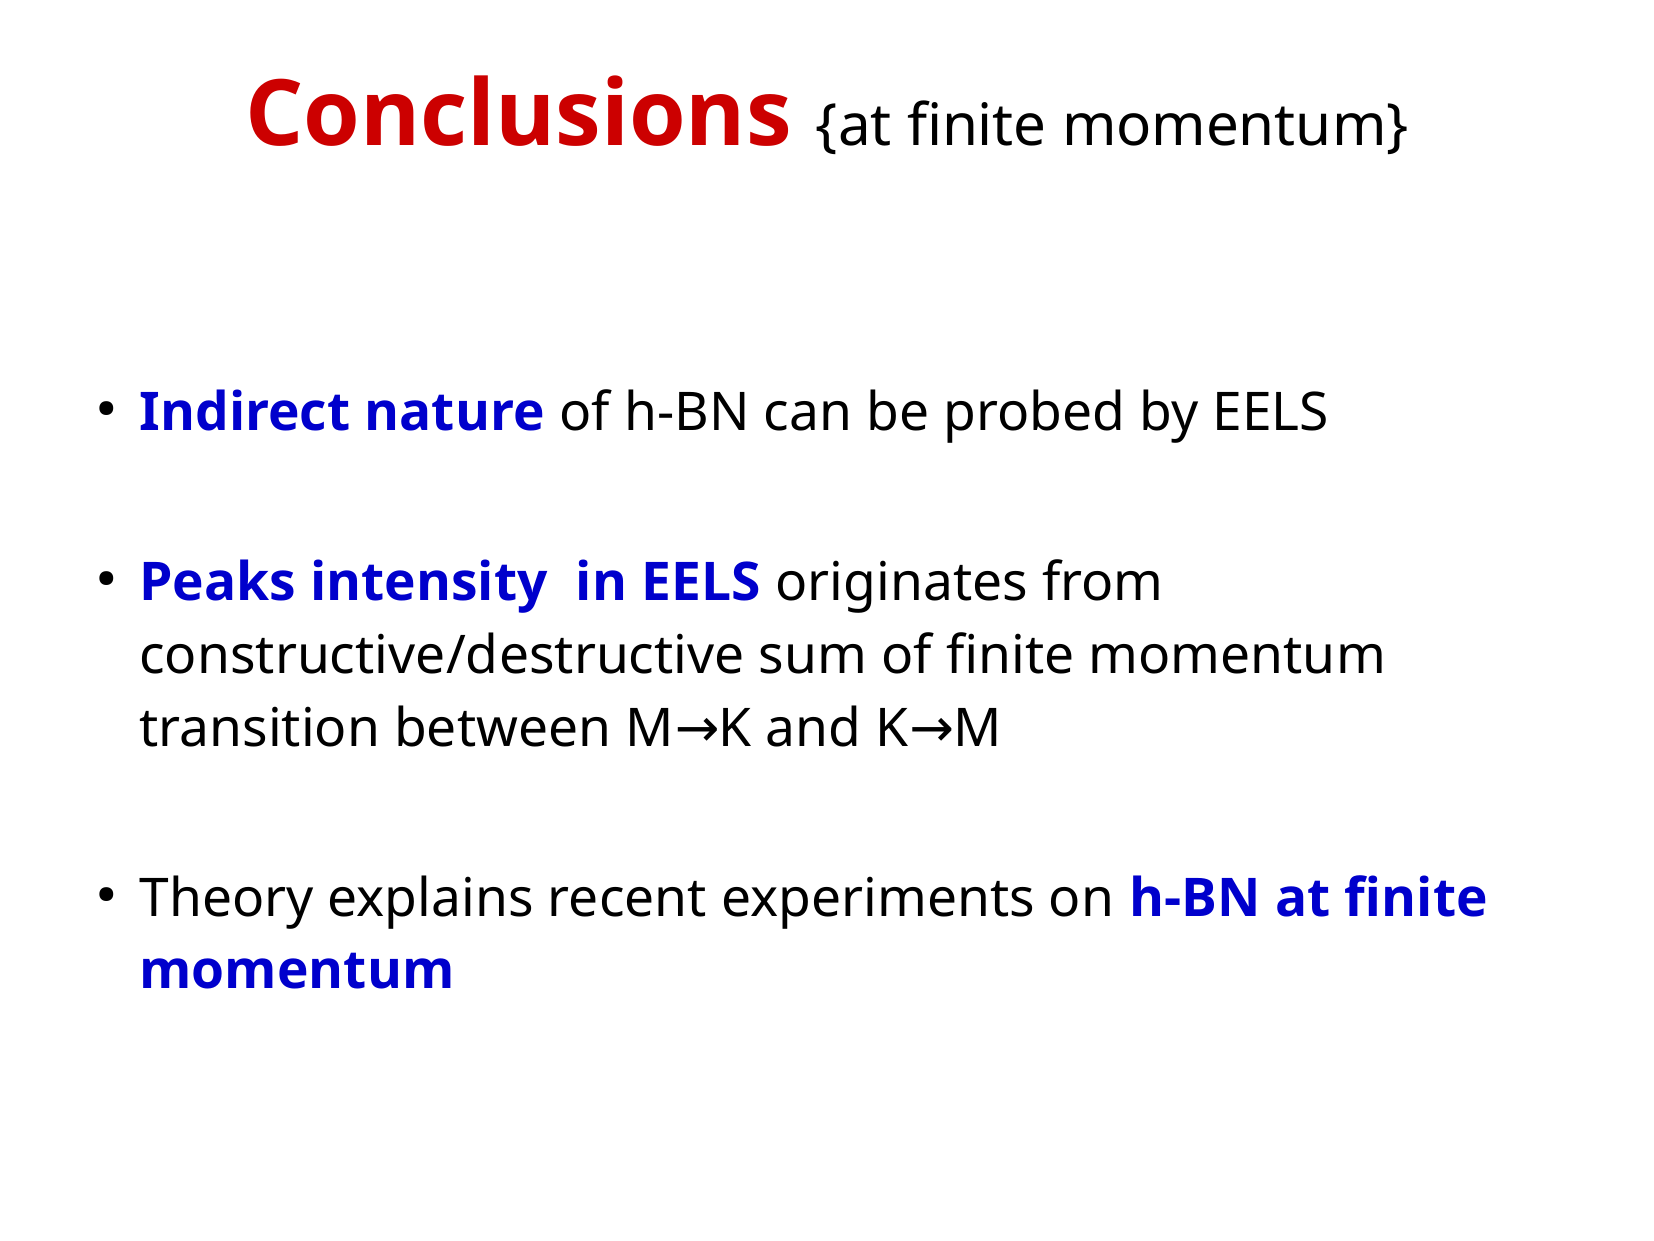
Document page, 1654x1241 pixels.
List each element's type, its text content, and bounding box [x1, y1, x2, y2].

title Conclusions {at finite momentum} [82, 37, 1571, 184]
list Indirect nature of h-BN can be probed by EELS Peaks intensity in EELS originates from constructive/destructive sum of finite momentum transition between M→K and K→M Theory explains recent experiments on h-BN at finite momentum [82, 290, 1571, 1010]
